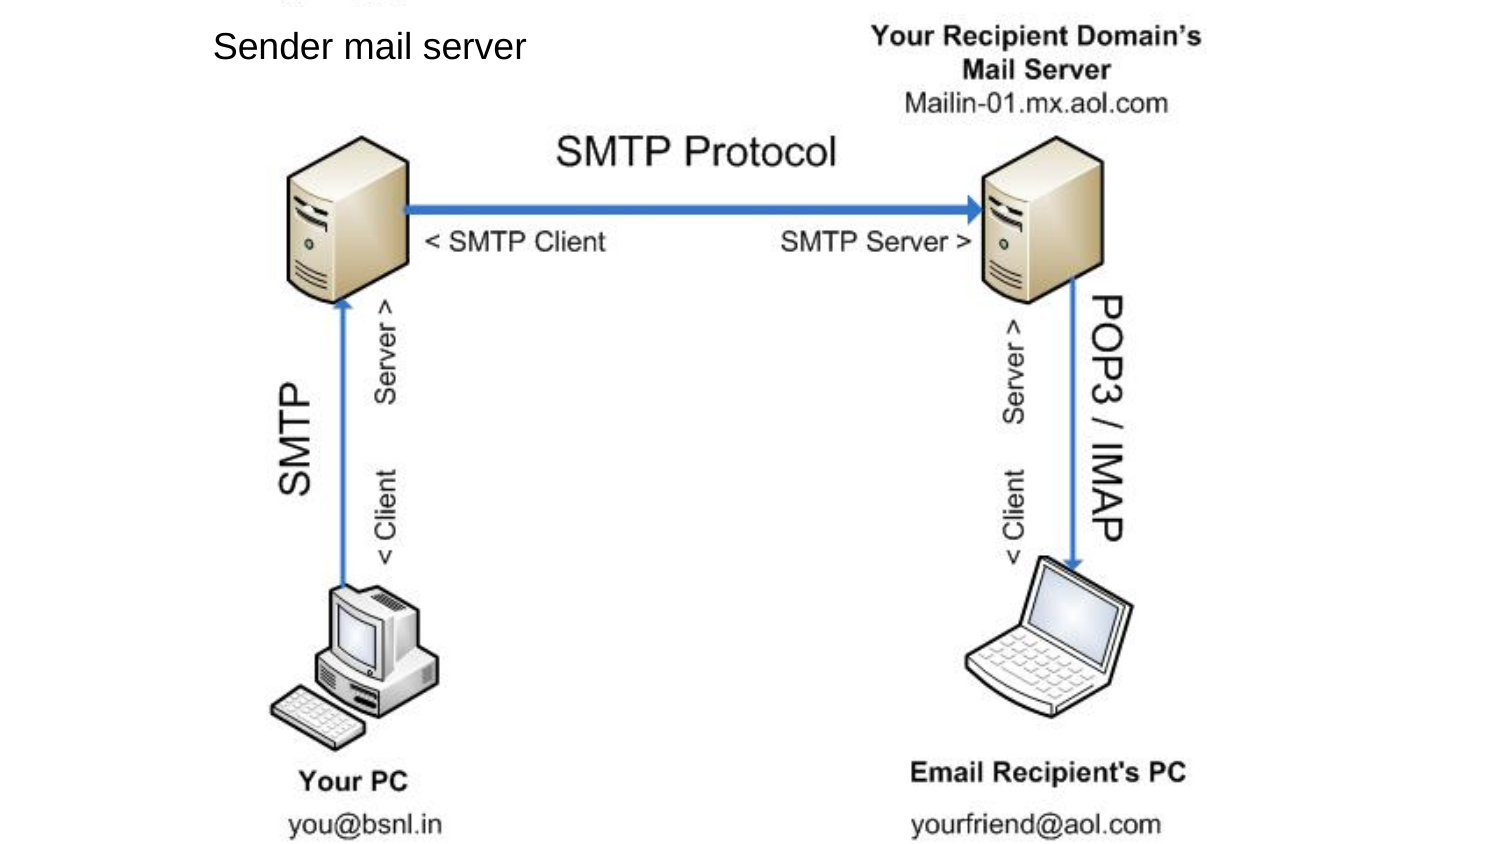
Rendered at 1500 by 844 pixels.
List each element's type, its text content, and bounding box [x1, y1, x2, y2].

text_box Sender mail server [198, 6, 577, 115]
picture [266, 0, 1212, 844]
